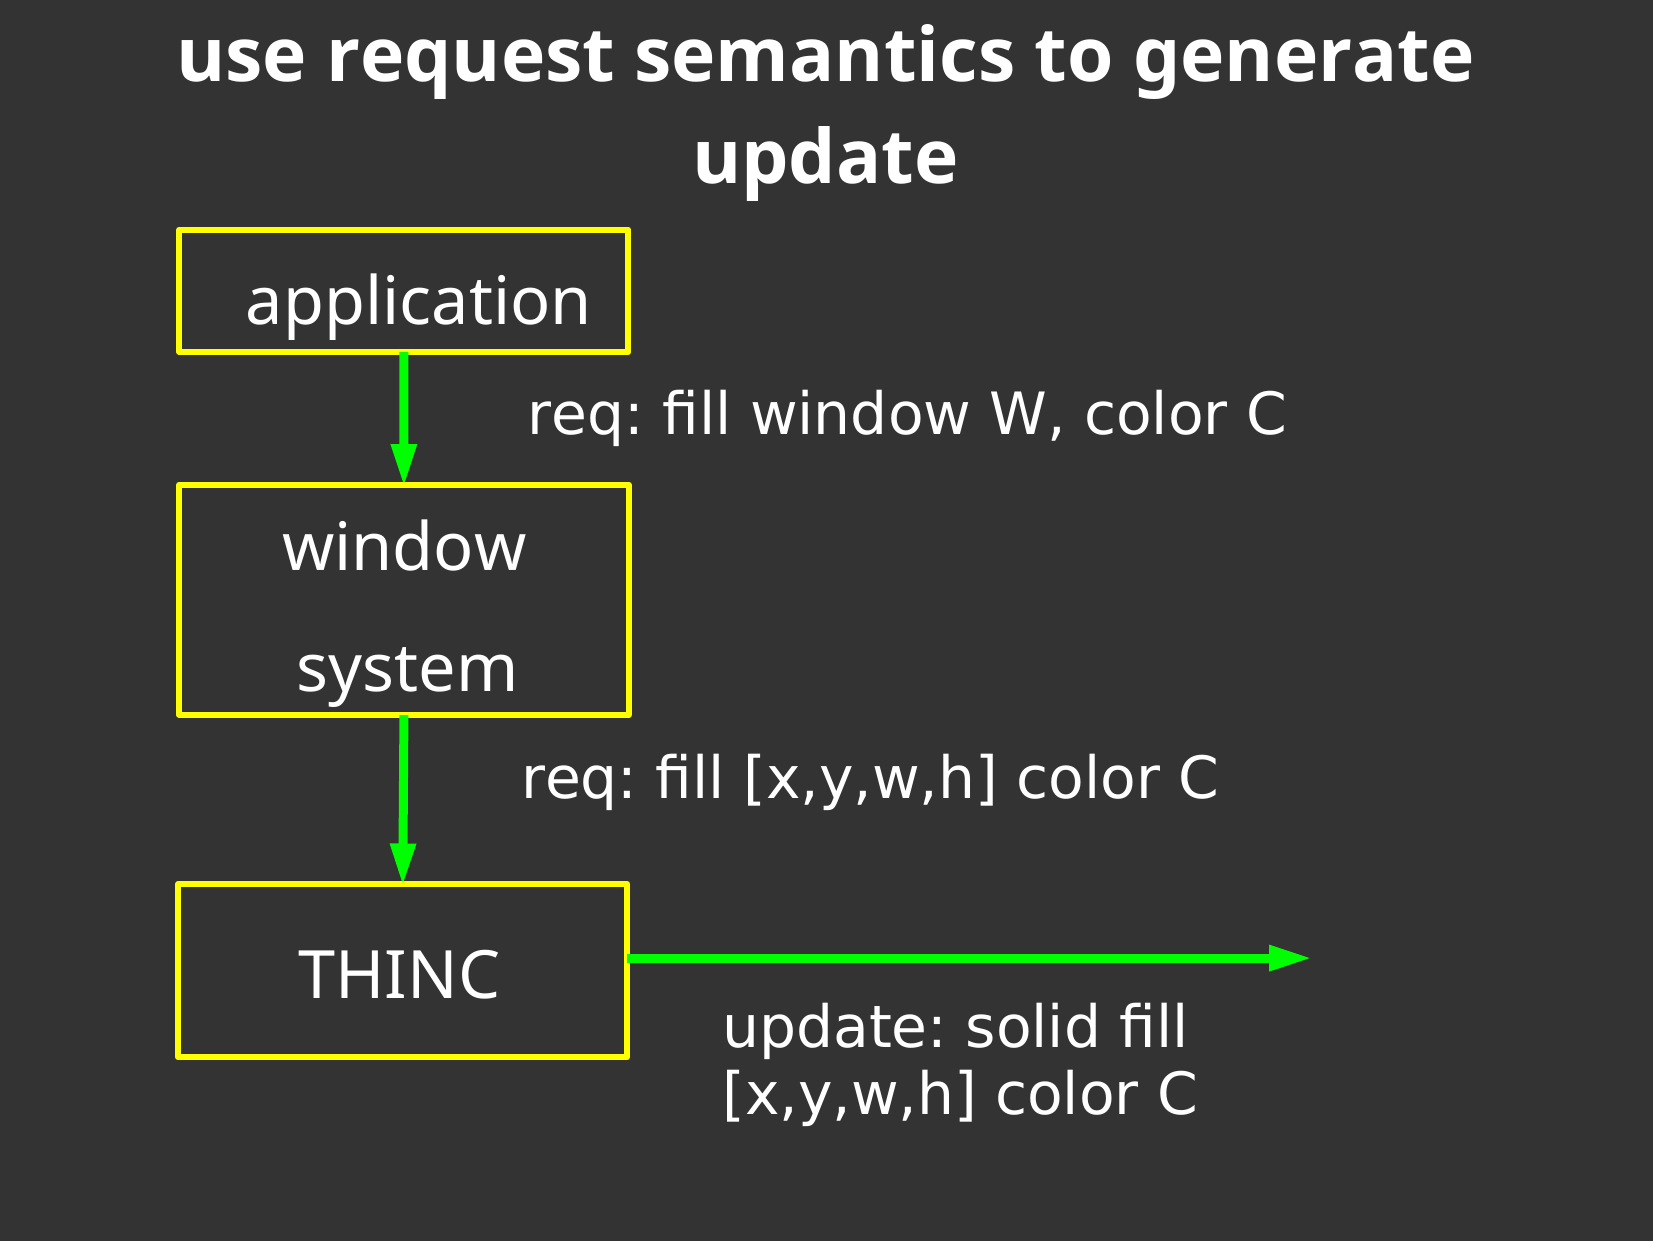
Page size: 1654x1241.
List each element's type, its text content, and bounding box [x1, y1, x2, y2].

text_box update: solid fill [x,y,w,h] color C [722, 993, 1218, 1129]
title use request semantics to generate update [39, 0, 1612, 208]
list window system [193, 499, 605, 712]
list THINC [188, 926, 600, 1019]
list application [631, 252, 641, 344]
text_box req: fill window W, color C [527, 380, 1397, 449]
text_box req: fill [x,y,w,h] color C [521, 744, 1238, 812]
list application [182, 252, 625, 344]
